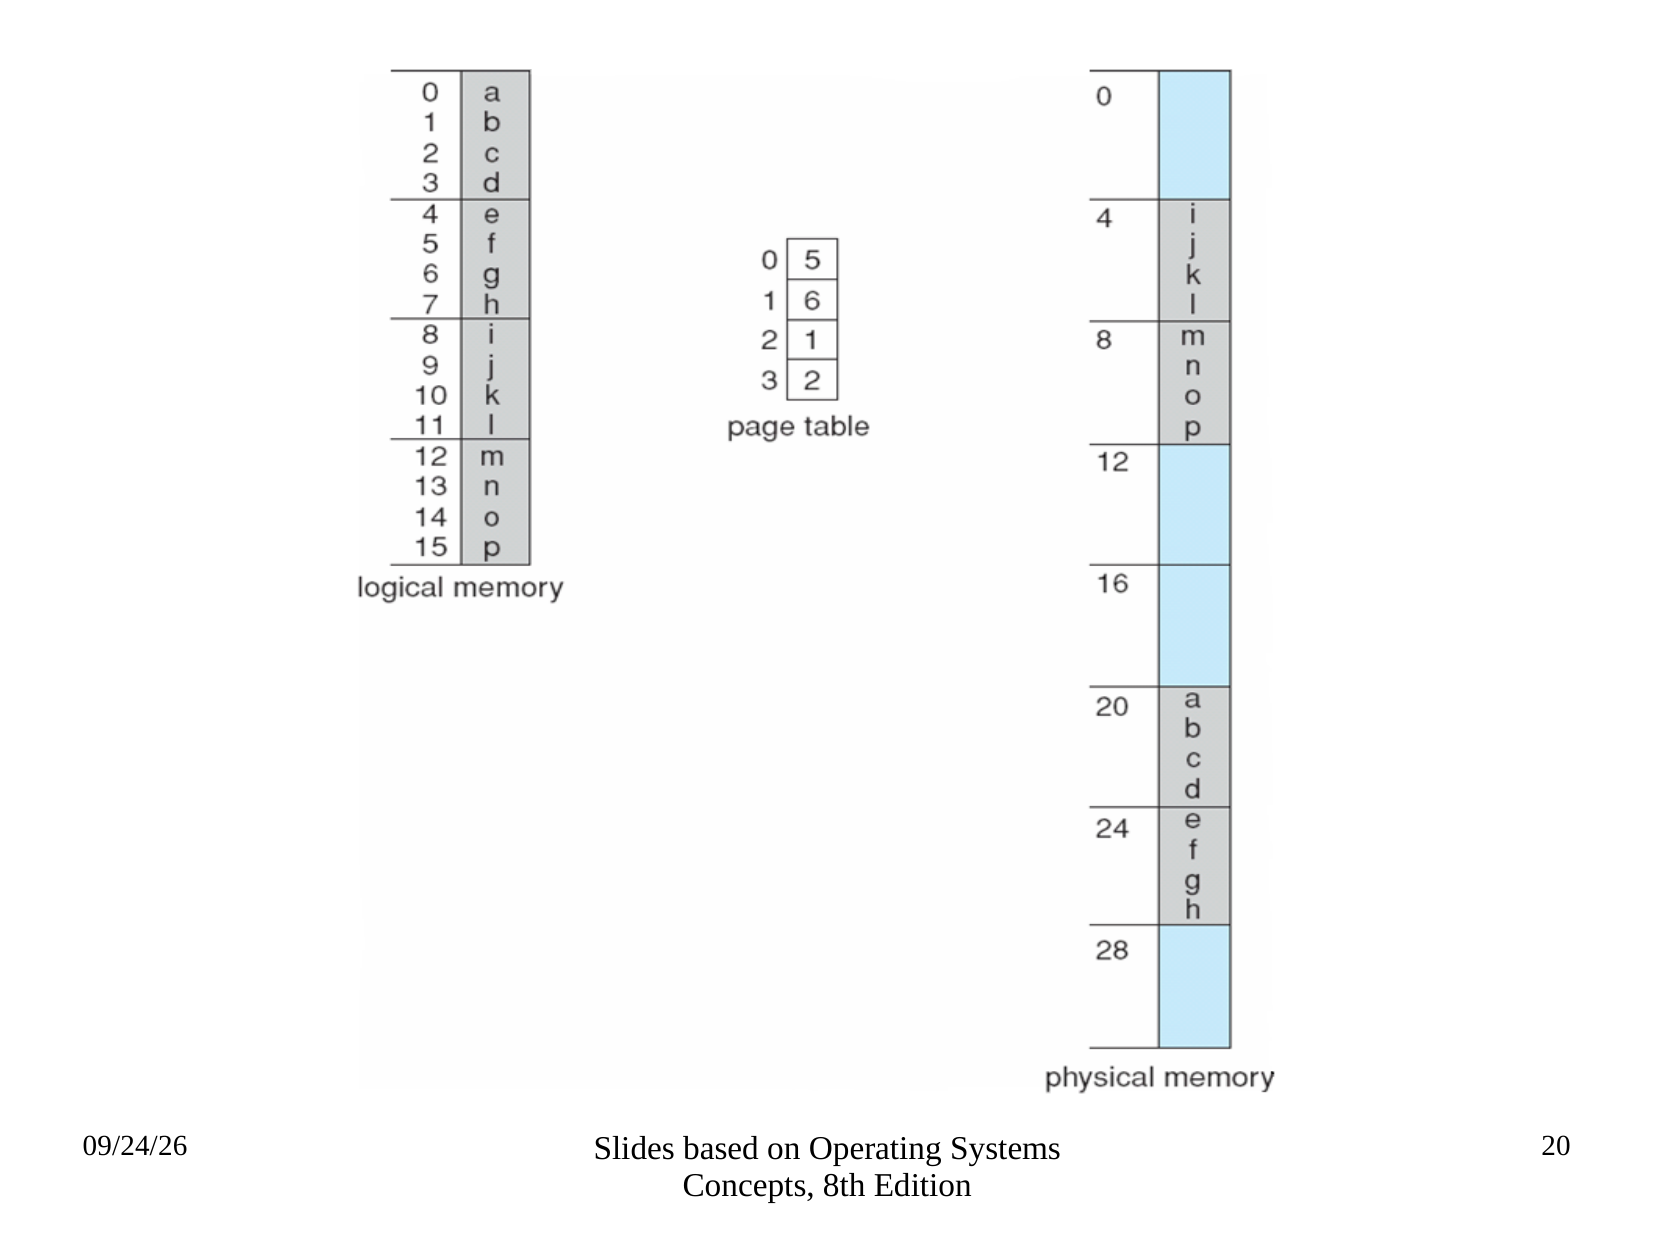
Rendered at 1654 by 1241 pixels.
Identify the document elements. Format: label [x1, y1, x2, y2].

picture [349, 69, 1276, 1096]
